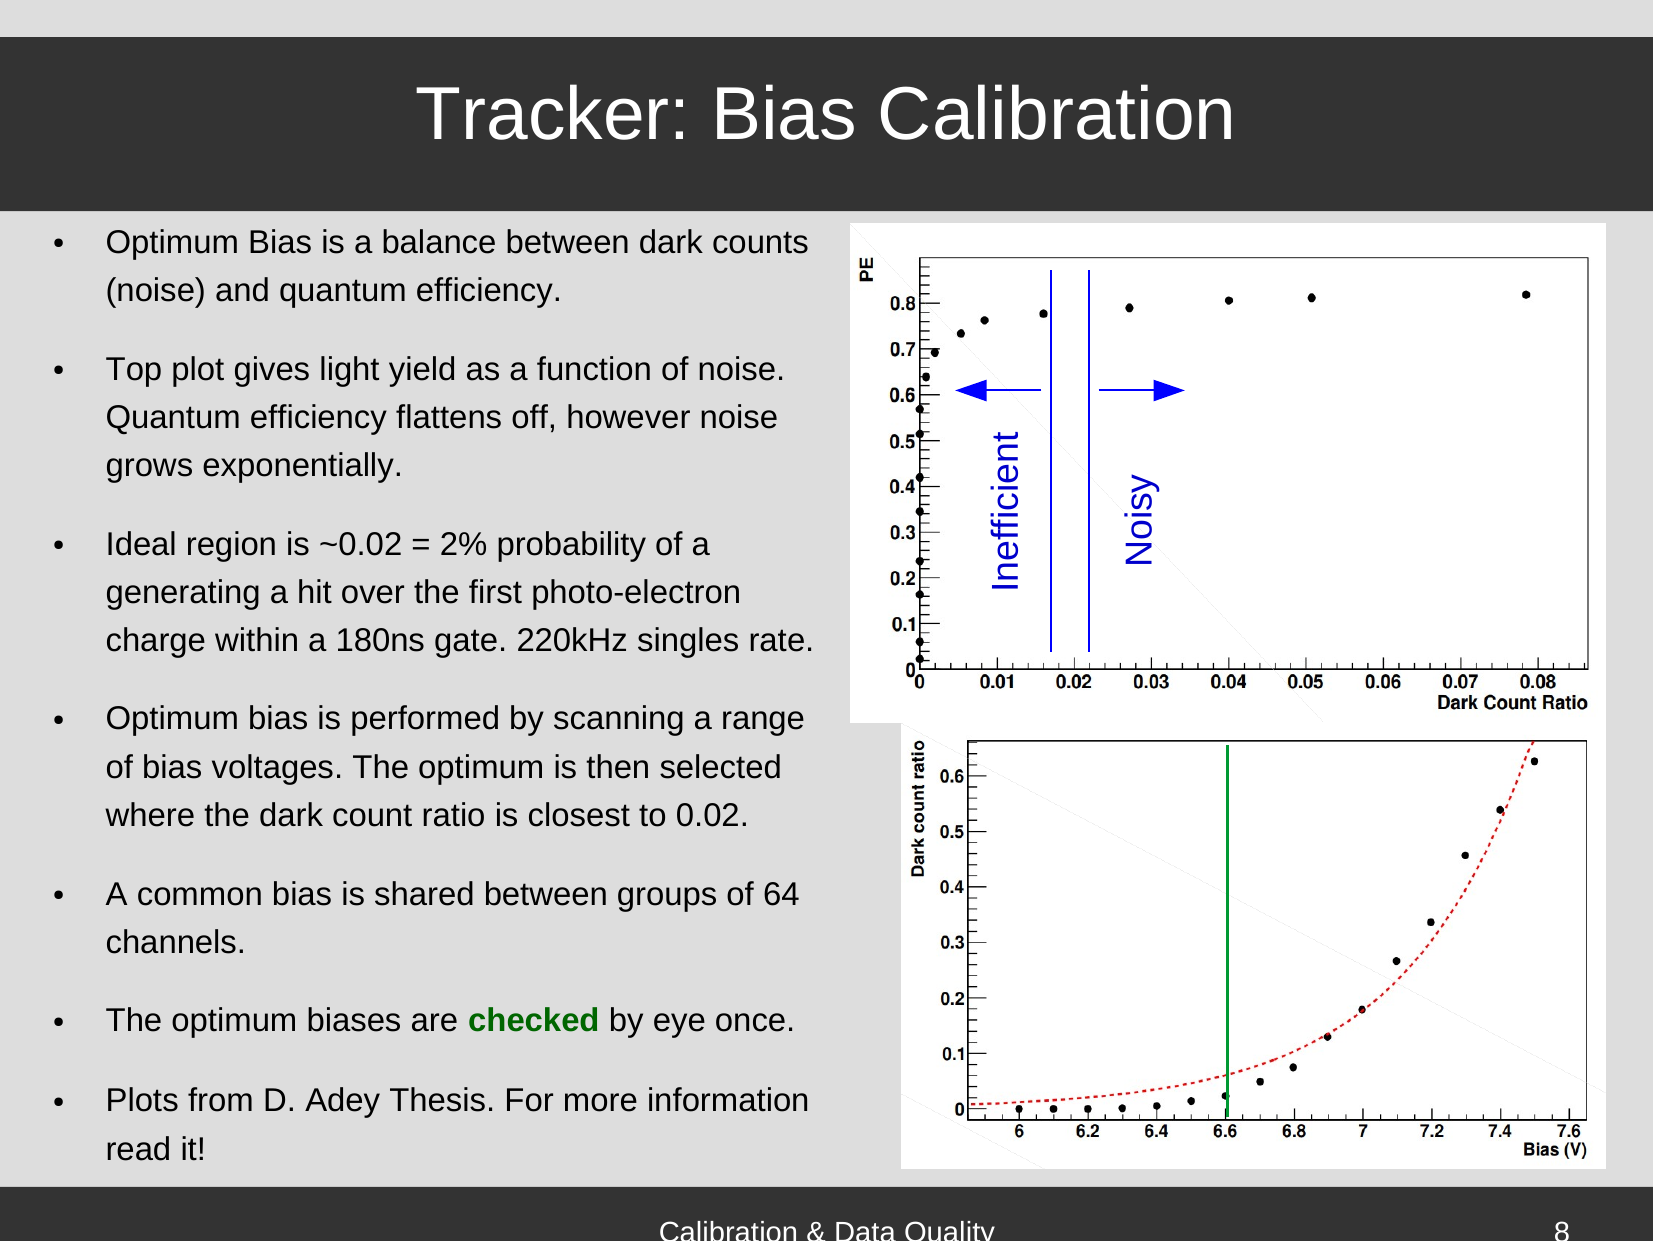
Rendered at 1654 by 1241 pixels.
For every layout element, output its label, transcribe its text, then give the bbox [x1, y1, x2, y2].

text_box Ideal region is ~0.02 = 2% probability of a [105, 525, 721, 573]
text_box Top plot gives light yield as a function of noise. [105, 350, 796, 399]
text_box ● [52, 1096, 68, 1115]
text_box Noisy [1117, 469, 1170, 568]
text_box Tracker: Bias Calibration [415, 71, 1238, 180]
text_box The optimum biases are checked by eye once. [105, 1002, 796, 1052]
text_box charge within a 180ns gate. 220kHz singles rate. [105, 621, 825, 670]
text_box ● [52, 889, 68, 909]
text_box Optimum bias is performed by scanning a range [105, 700, 816, 749]
text_box 8 [1553, 1216, 1584, 1241]
text_box Quantum efficiency flattens off, however noise [105, 398, 789, 447]
text_box [0, 0, 1653, 1241]
text_box Calibration & Data Quality [658, 1216, 996, 1241]
text_box ● [52, 1016, 68, 1036]
text_box ● [52, 714, 68, 734]
text_box A common bias is shared between groups of 64 [105, 875, 811, 924]
text_box Inefficient [983, 423, 1036, 593]
text_box of bias voltages. The optimum is then selected [105, 748, 793, 797]
text_box ● [52, 539, 68, 559]
text_box generating a hit over the first photo-electron [105, 573, 752, 621]
text_box (noise) and quantum efficiency. [105, 271, 564, 320]
text_box where the dark count ratio is closest to 0.02. [105, 796, 751, 845]
text_box channels. [105, 923, 247, 972]
picture [850, 223, 1606, 1169]
text_box ● [52, 237, 68, 257]
text_box grows exponentially. [105, 446, 413, 495]
text_box Optimum Bias is a balance between dark counts [105, 223, 820, 272]
text_box read it! [105, 1130, 207, 1179]
text_box Plots from D. Adey Thesis. For more information [105, 1082, 821, 1130]
text_box ● [52, 364, 68, 384]
